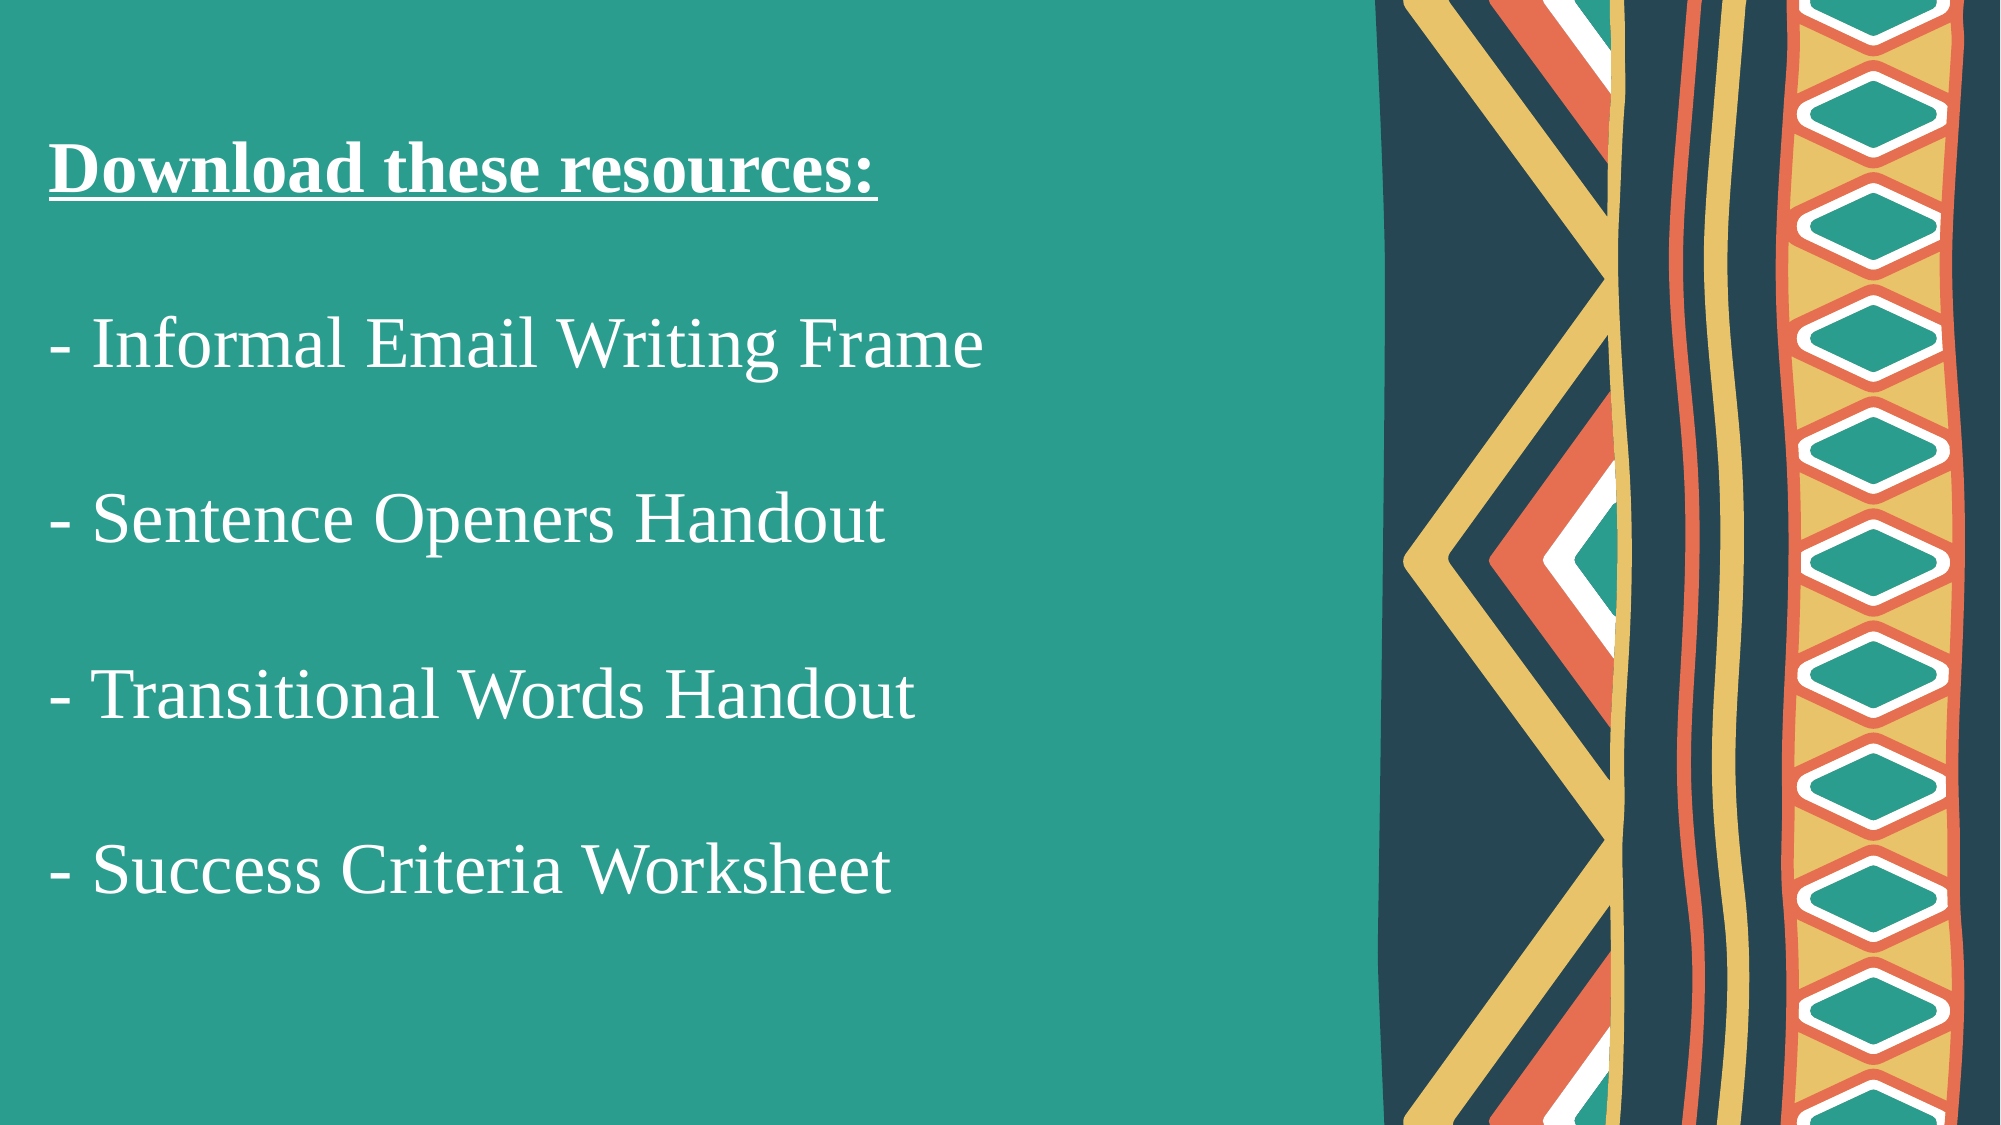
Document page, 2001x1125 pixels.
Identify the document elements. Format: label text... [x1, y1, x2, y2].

title Download these resources: - Informal Email Writing Frame - Sentence Openers Handout - Transitional Words Handout - Success Criteria Worksheet [34, 24, 1272, 221]
